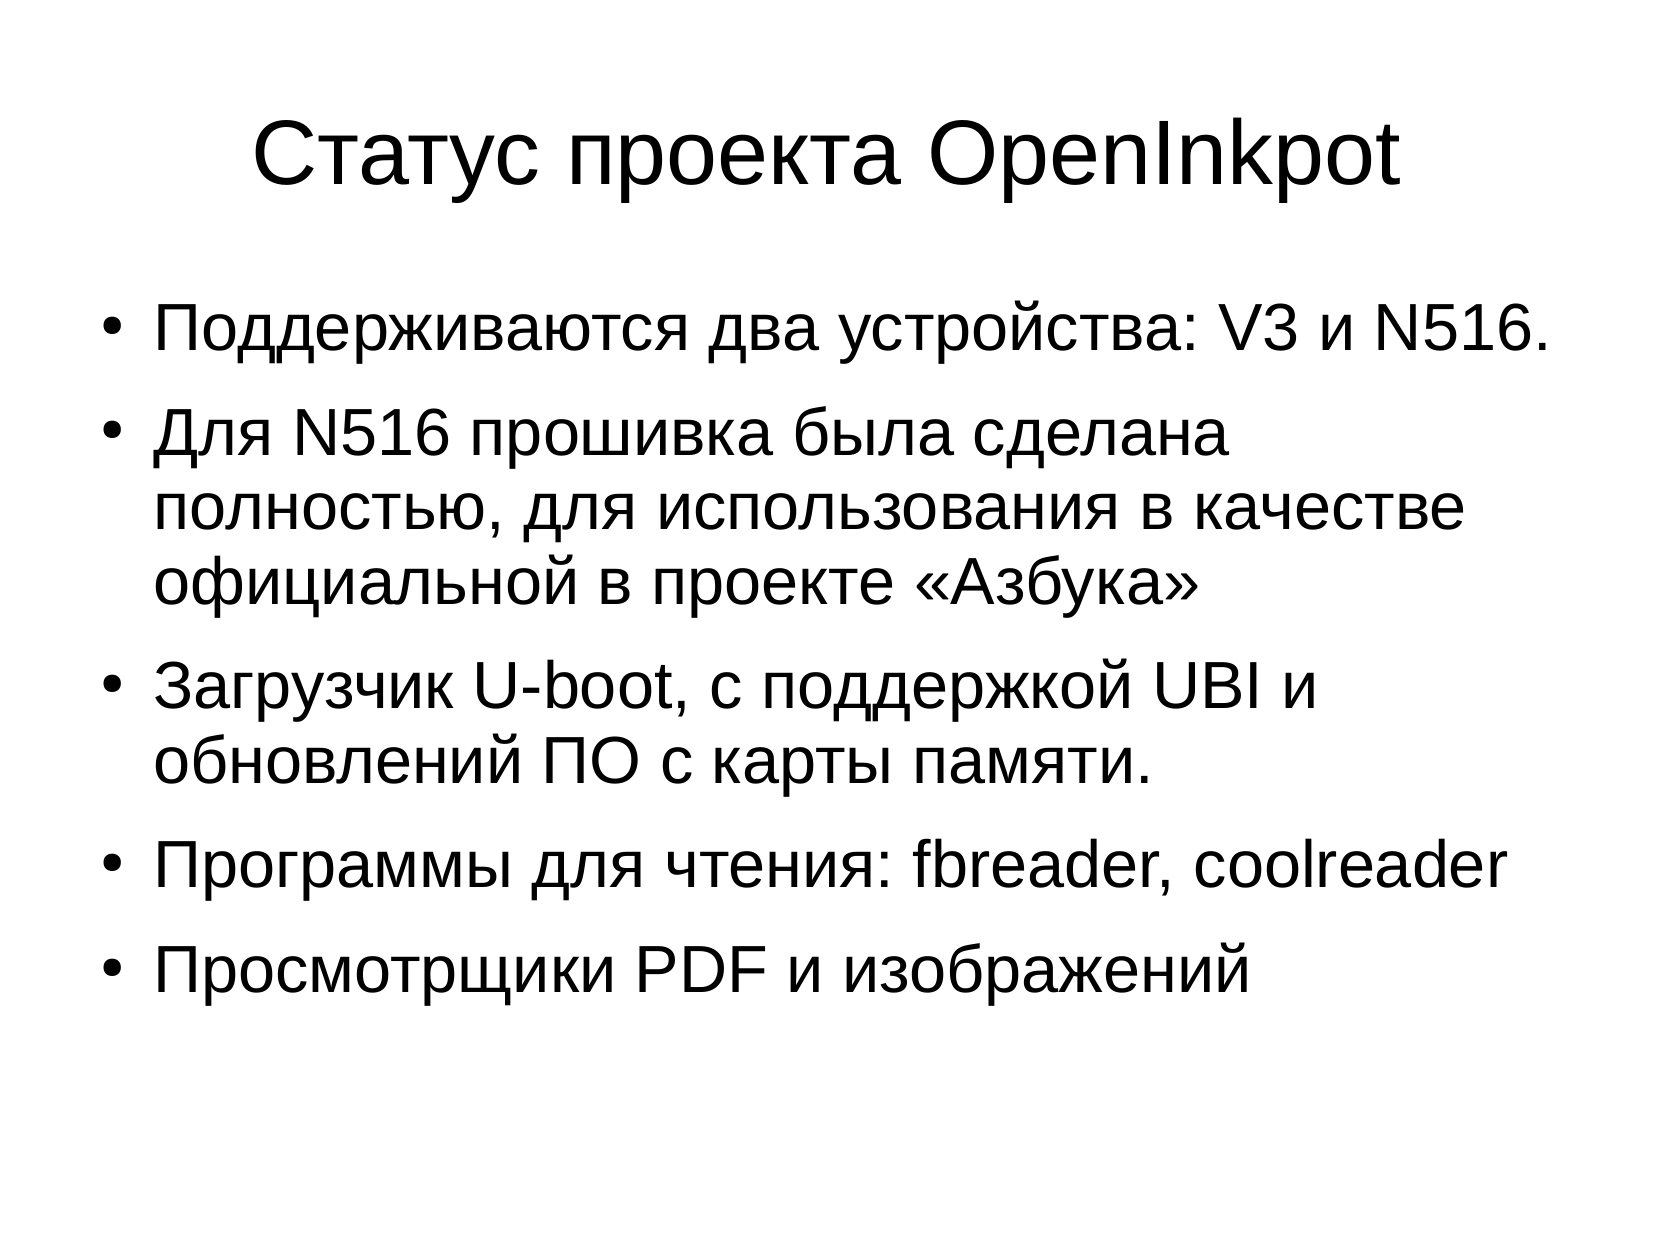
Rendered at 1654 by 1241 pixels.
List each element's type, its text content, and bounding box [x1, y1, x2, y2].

title Статус проекта OpenInkpot [82, 56, 1571, 250]
list Поддерживаются два устройства: V3 и N516. Для N516 прошивка была сделана полностью, для использования в качестве официальной в проекте «Азбука» Загрузчик U-boot, с поддержкой UBI и обновлений ПО с карты памяти. Программы для чтения: fbreader, coolreader Просмотрщики PDF и изображений [82, 290, 1571, 1109]
